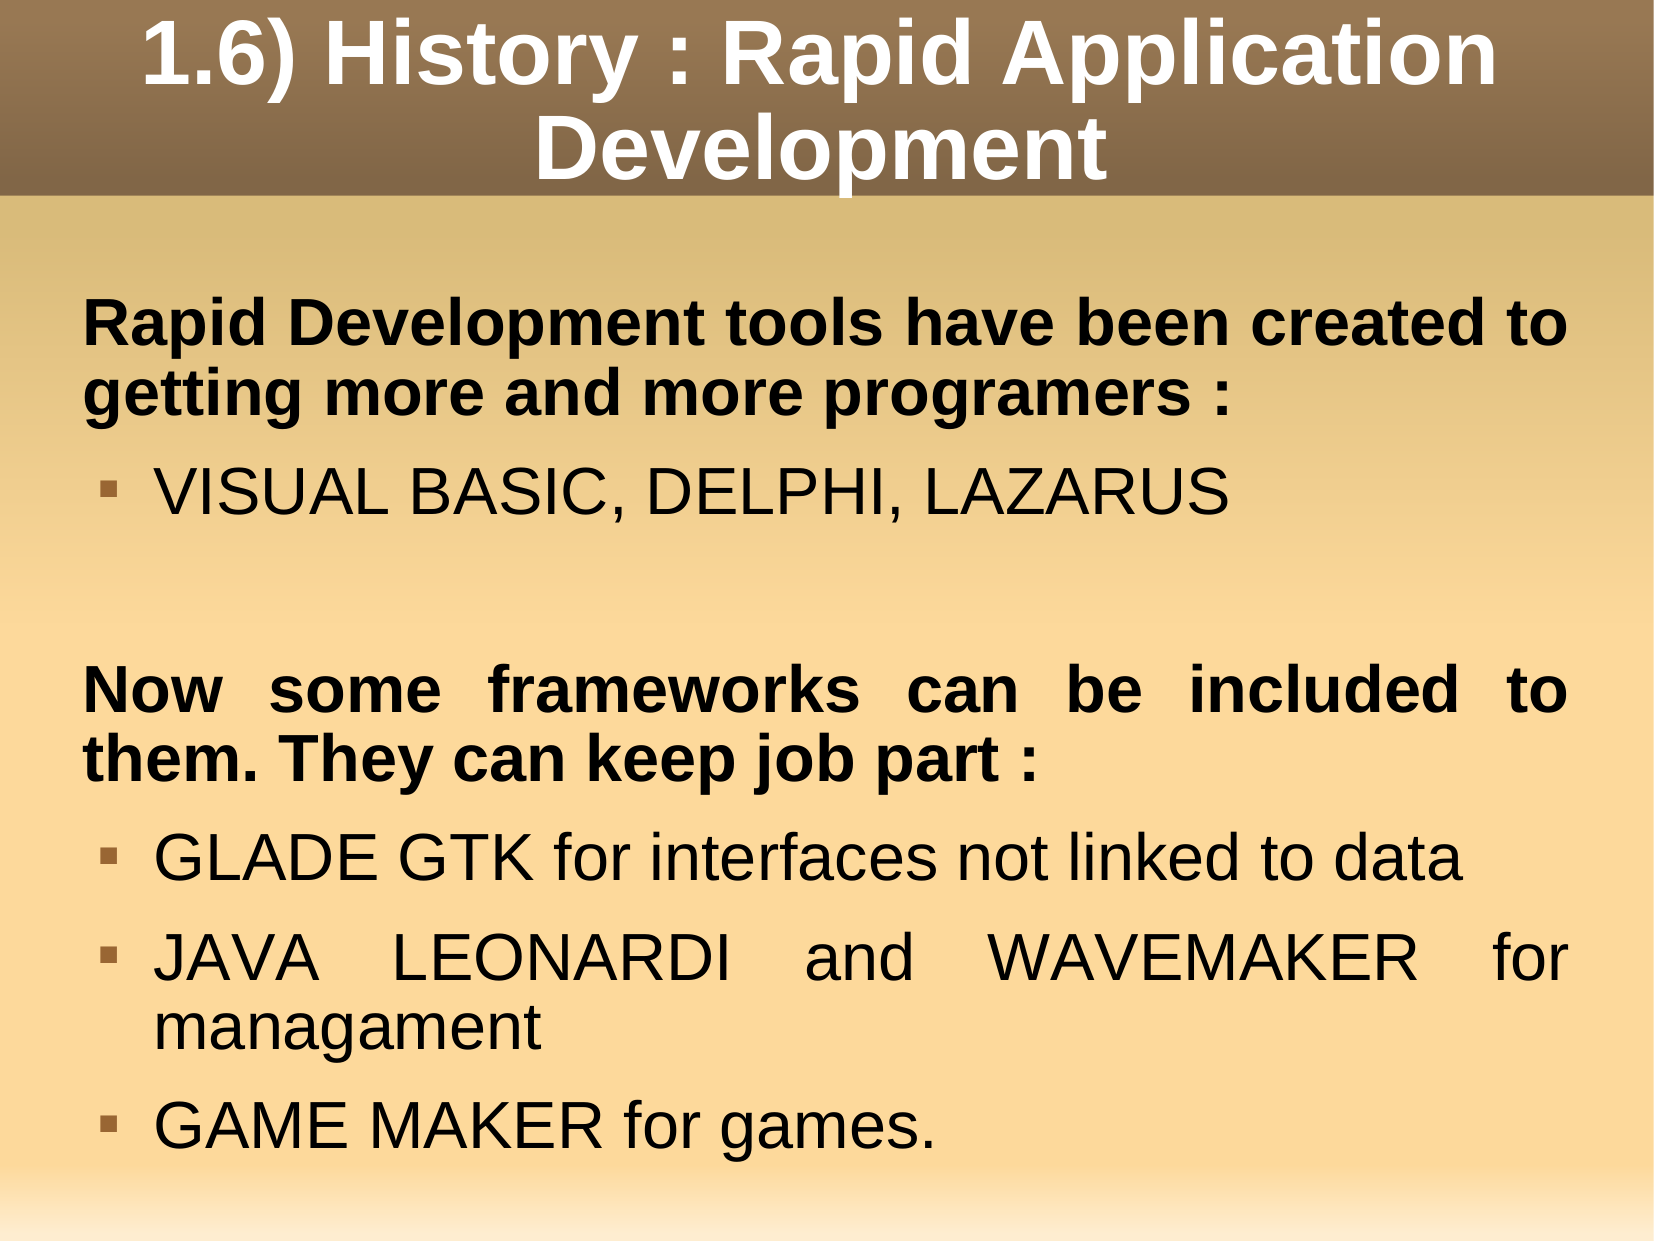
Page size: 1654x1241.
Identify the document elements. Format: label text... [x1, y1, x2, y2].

list Rapid Development tools have been created to getting more and more programers : VISUAL BASIC, DELPHI, LAZARUS Now some frameworks can be included to them. They can keep job part : GLADE GTK for interfaces not linked to data JAVA LEONARDI and WAVEMAKER for managament GAME MAKER for games. [82, 290, 1571, 1168]
title 1.6) History : Rapid Application Development [76, 4, 1565, 203]
picture [0, 0, 1654, 1241]
